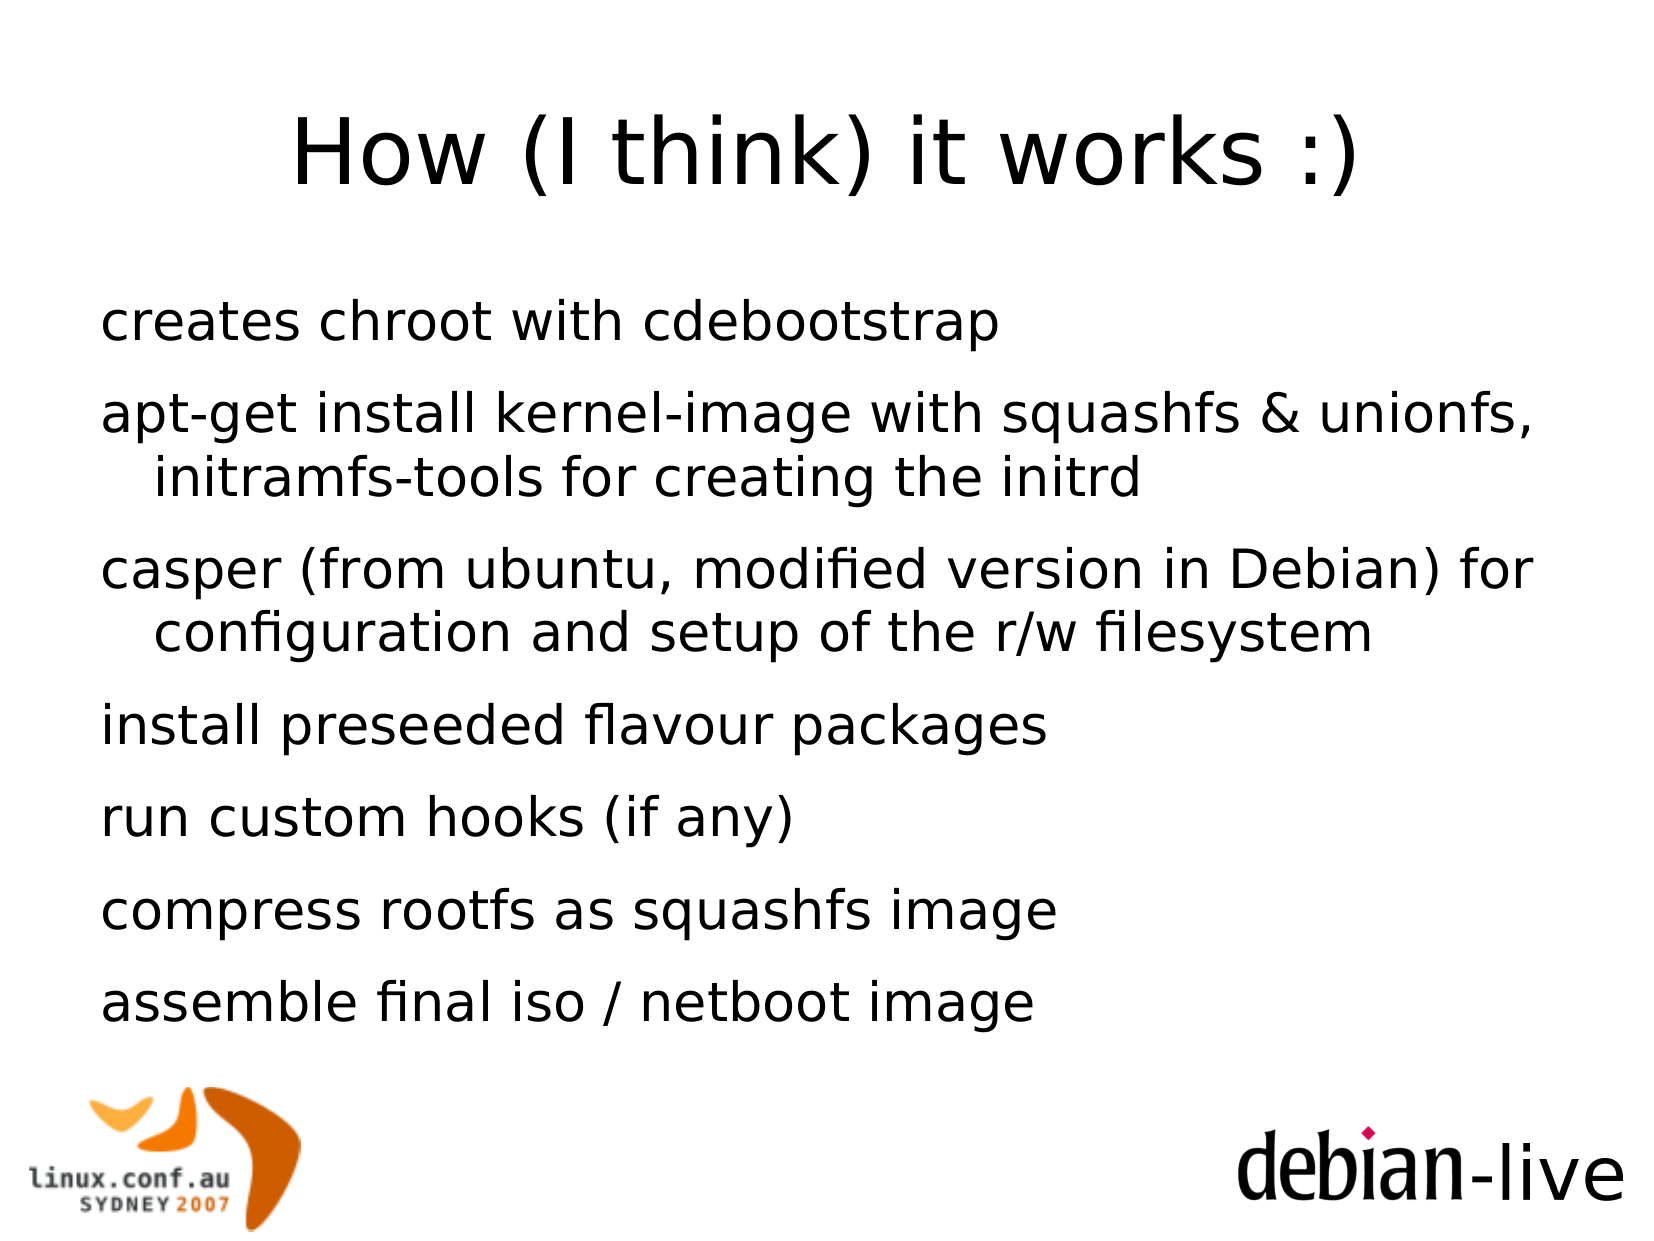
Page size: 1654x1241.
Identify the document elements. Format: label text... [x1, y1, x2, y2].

picture [29, 1087, 301, 1232]
title How (I think) it works :) [82, 49, 1571, 257]
list creates chroot with cdebootstrap apt-get install kernel-image with squashfs & unionfs, initramfs-tools for creating the initrd casper (from ubuntu, modified version in Debian) for configuration and setup of the r/w filesystem install preseeded flavour packages run custom hooks (if any) compress rootfs as squashfs image assemble final iso / netboot image [82, 290, 1571, 1109]
picture [1237, 1125, 1623, 1201]
